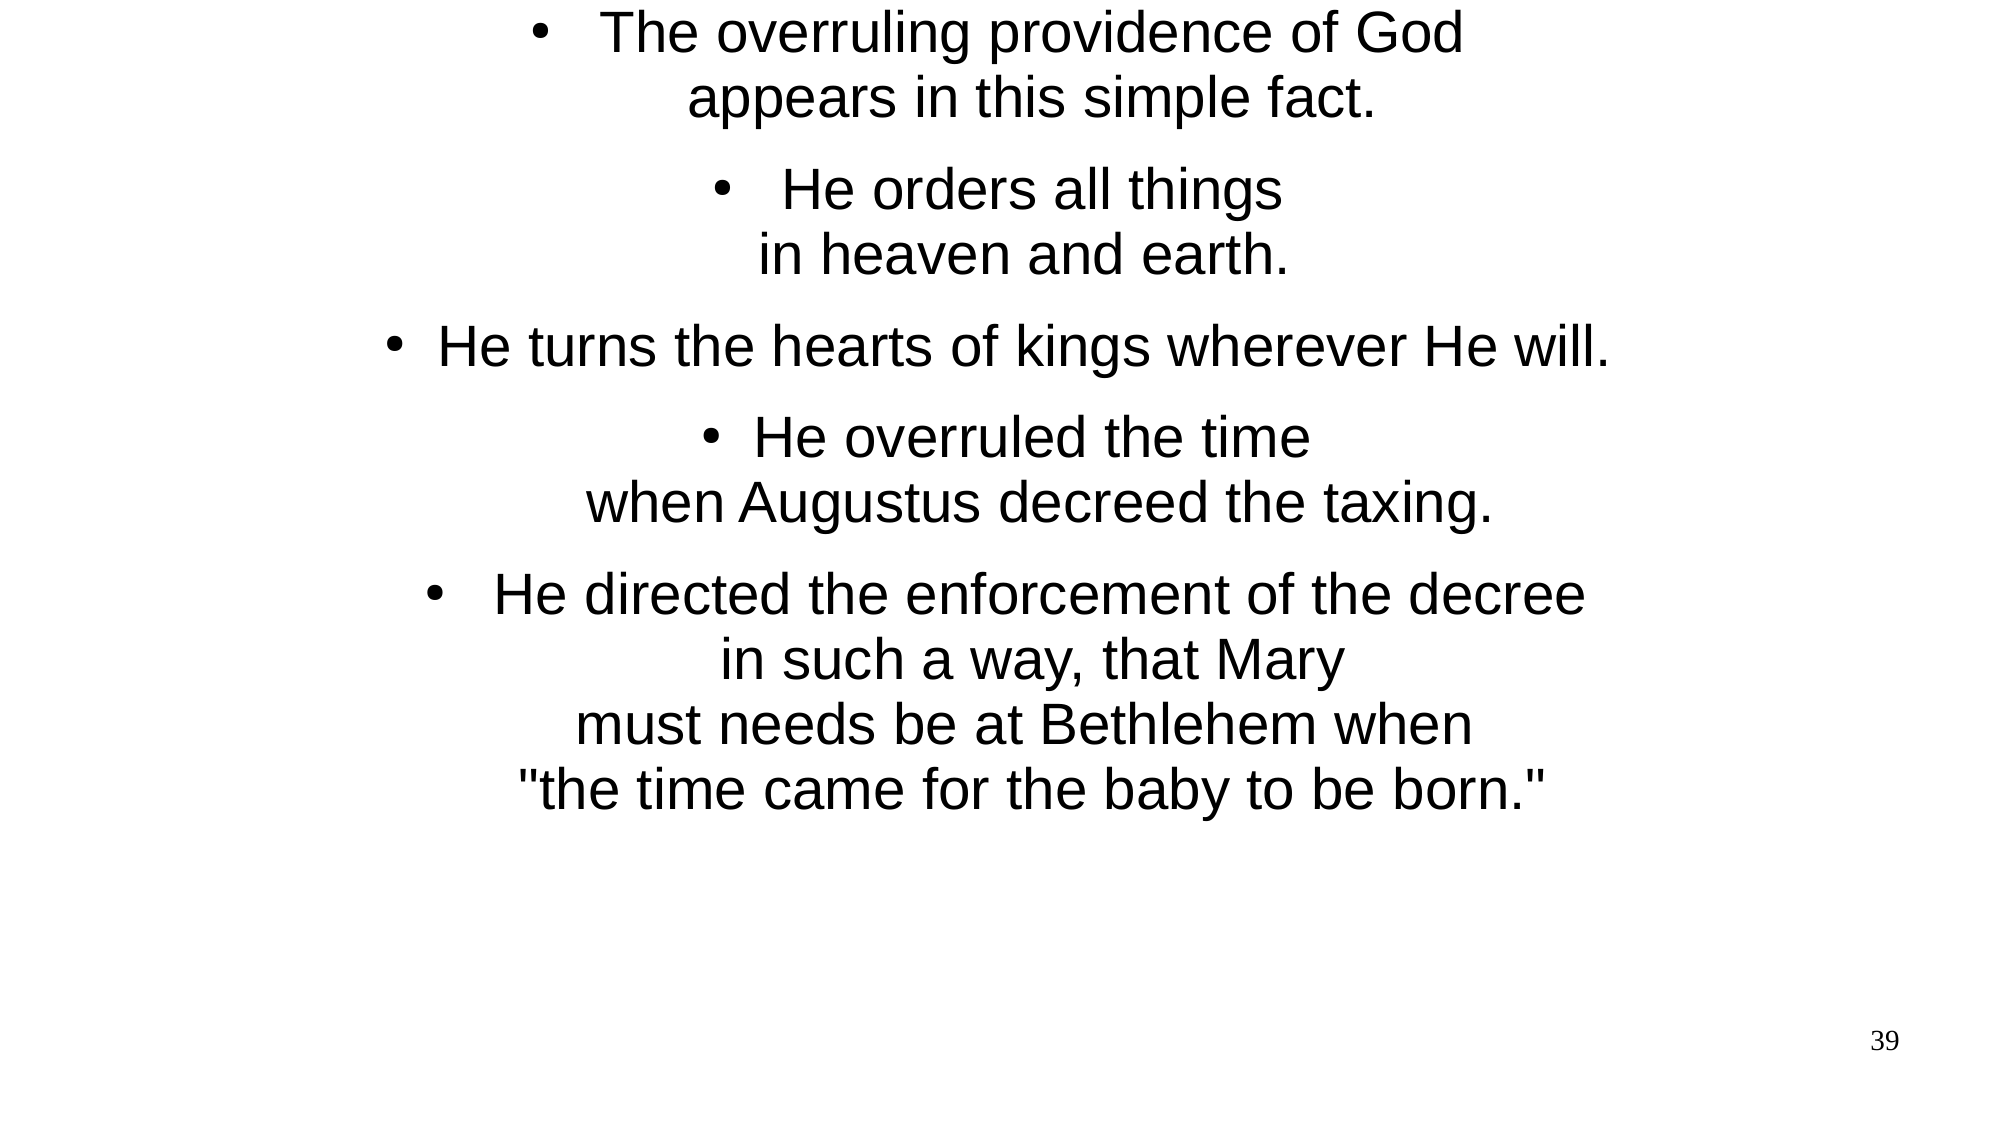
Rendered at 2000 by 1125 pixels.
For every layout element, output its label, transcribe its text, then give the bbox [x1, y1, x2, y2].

list The overruling providence of God appears in this simple fact. He orders all things in heaven and earth. He turns the hearts of kings wherever He will. He overruled the time when Augustus decreed the taxing. He directed the enforcement of the decree in such a way, that Mary must needs be at Bethlehem when "the time came for the baby to be born." [0, 0, 1996, 1123]
